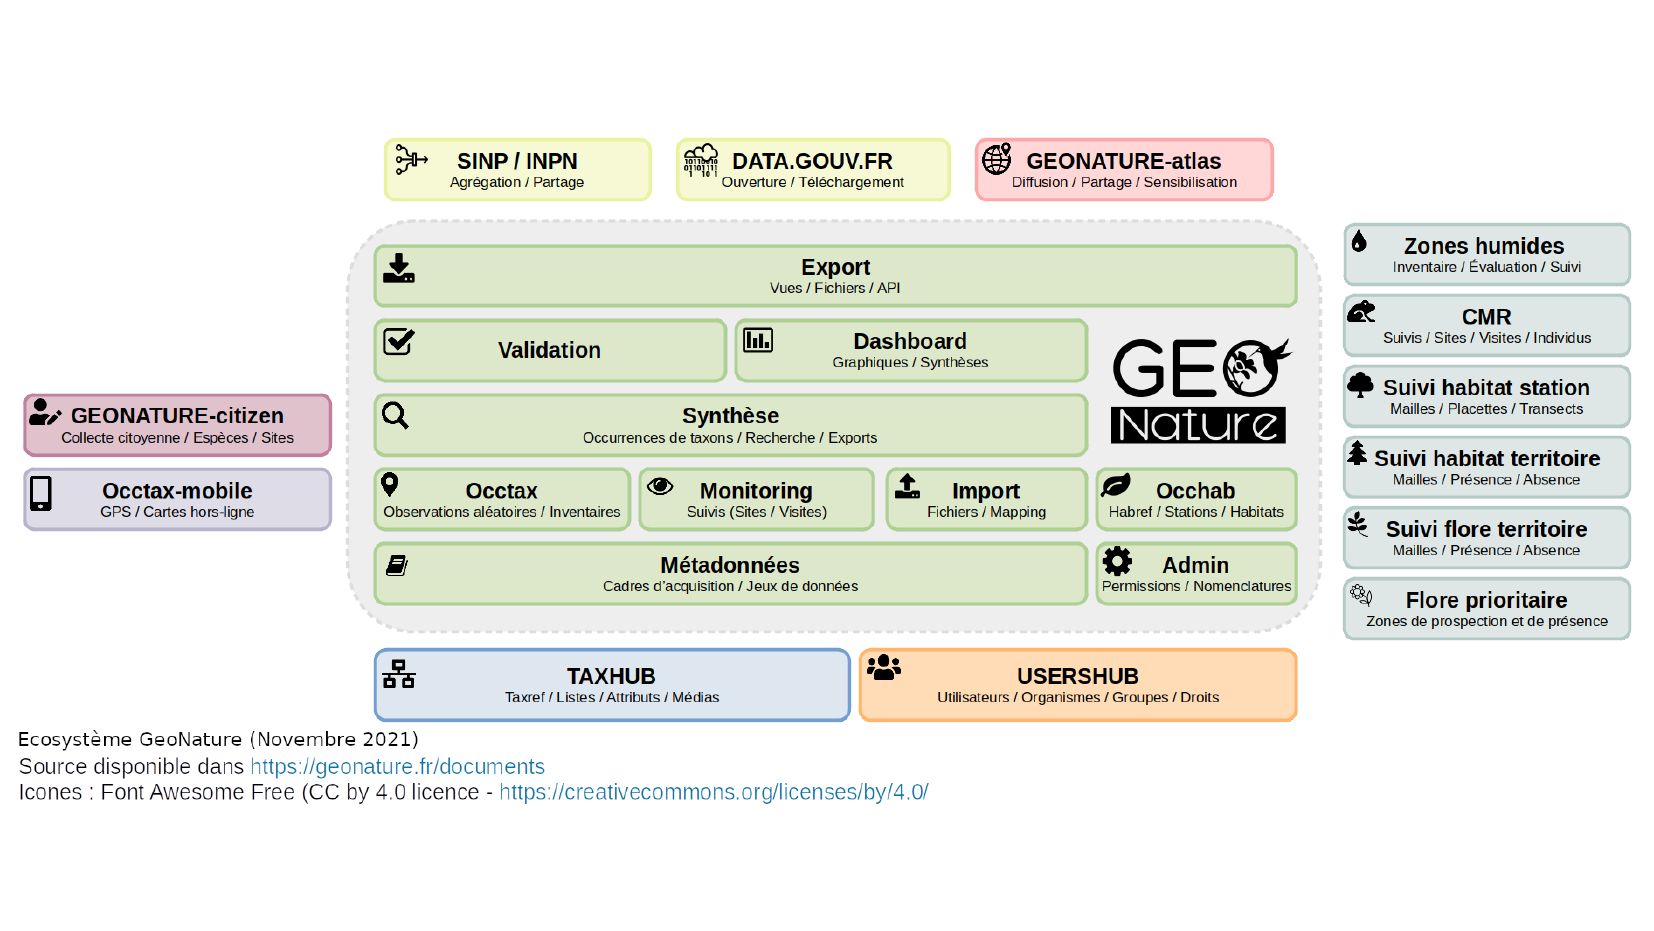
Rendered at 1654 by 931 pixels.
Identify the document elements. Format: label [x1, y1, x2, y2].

picture [3, 115, 1654, 820]
